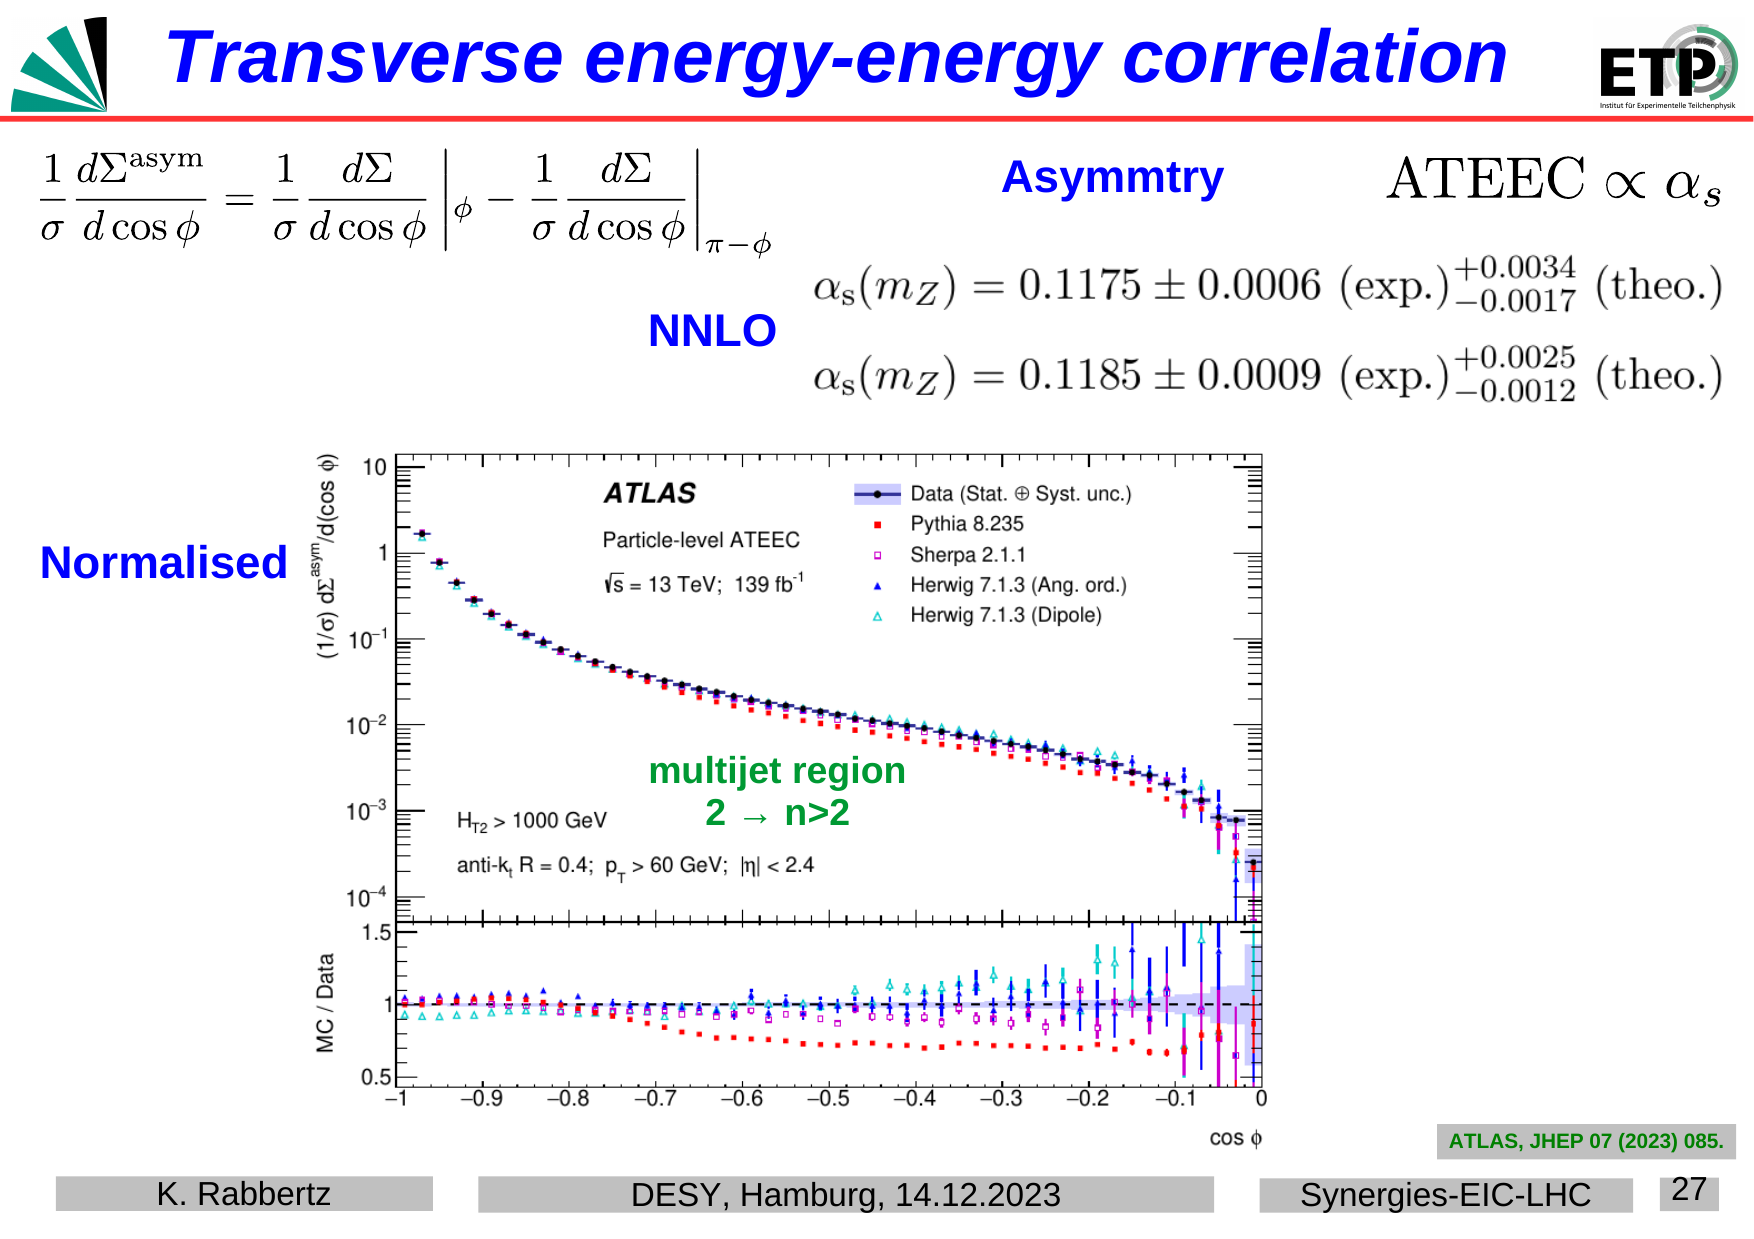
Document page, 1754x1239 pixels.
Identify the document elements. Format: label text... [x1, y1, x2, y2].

text_box [1384, 155, 1724, 207]
picture [798, 240, 1743, 420]
text_box [40, 148, 772, 259]
title Transverse energy-energy correlation [129, 0, 1545, 114]
text_box ATLAS, JHEP 07 (2023) 085. [1437, 1124, 1737, 1160]
text_box Normalised [27, 530, 321, 600]
picture [1593, 17, 1745, 112]
picture [11, 17, 107, 113]
text_box Asymmtry [989, 144, 1242, 208]
picture [306, 446, 1277, 1160]
text_box NNLO [636, 299, 790, 363]
text_box multijet region 2 → n>2 [636, 743, 920, 840]
